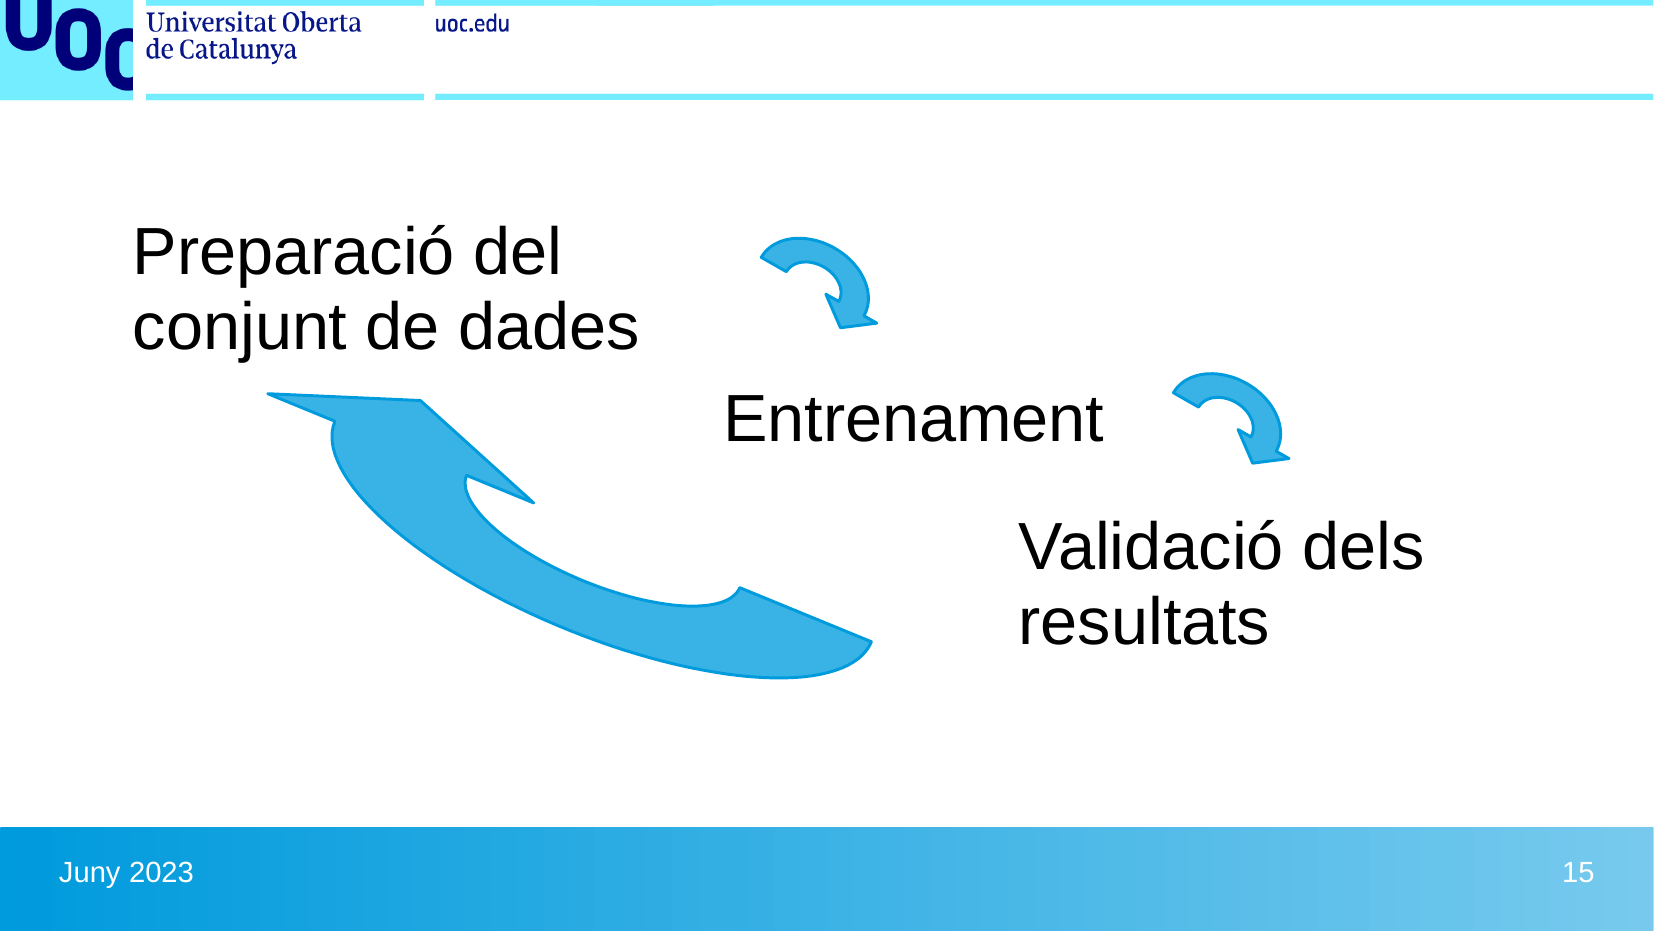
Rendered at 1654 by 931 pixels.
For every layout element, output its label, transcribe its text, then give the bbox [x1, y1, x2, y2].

text_box Validació dels resultats [1003, 501, 1536, 667]
text_box [1173, 373, 1289, 464]
text_box [267, 393, 872, 678]
text_box [761, 238, 877, 328]
text_box Entrenament [708, 373, 1241, 473]
picture [0, 0, 1654, 105]
text_box Preparació del conjunt de dades [118, 206, 739, 446]
